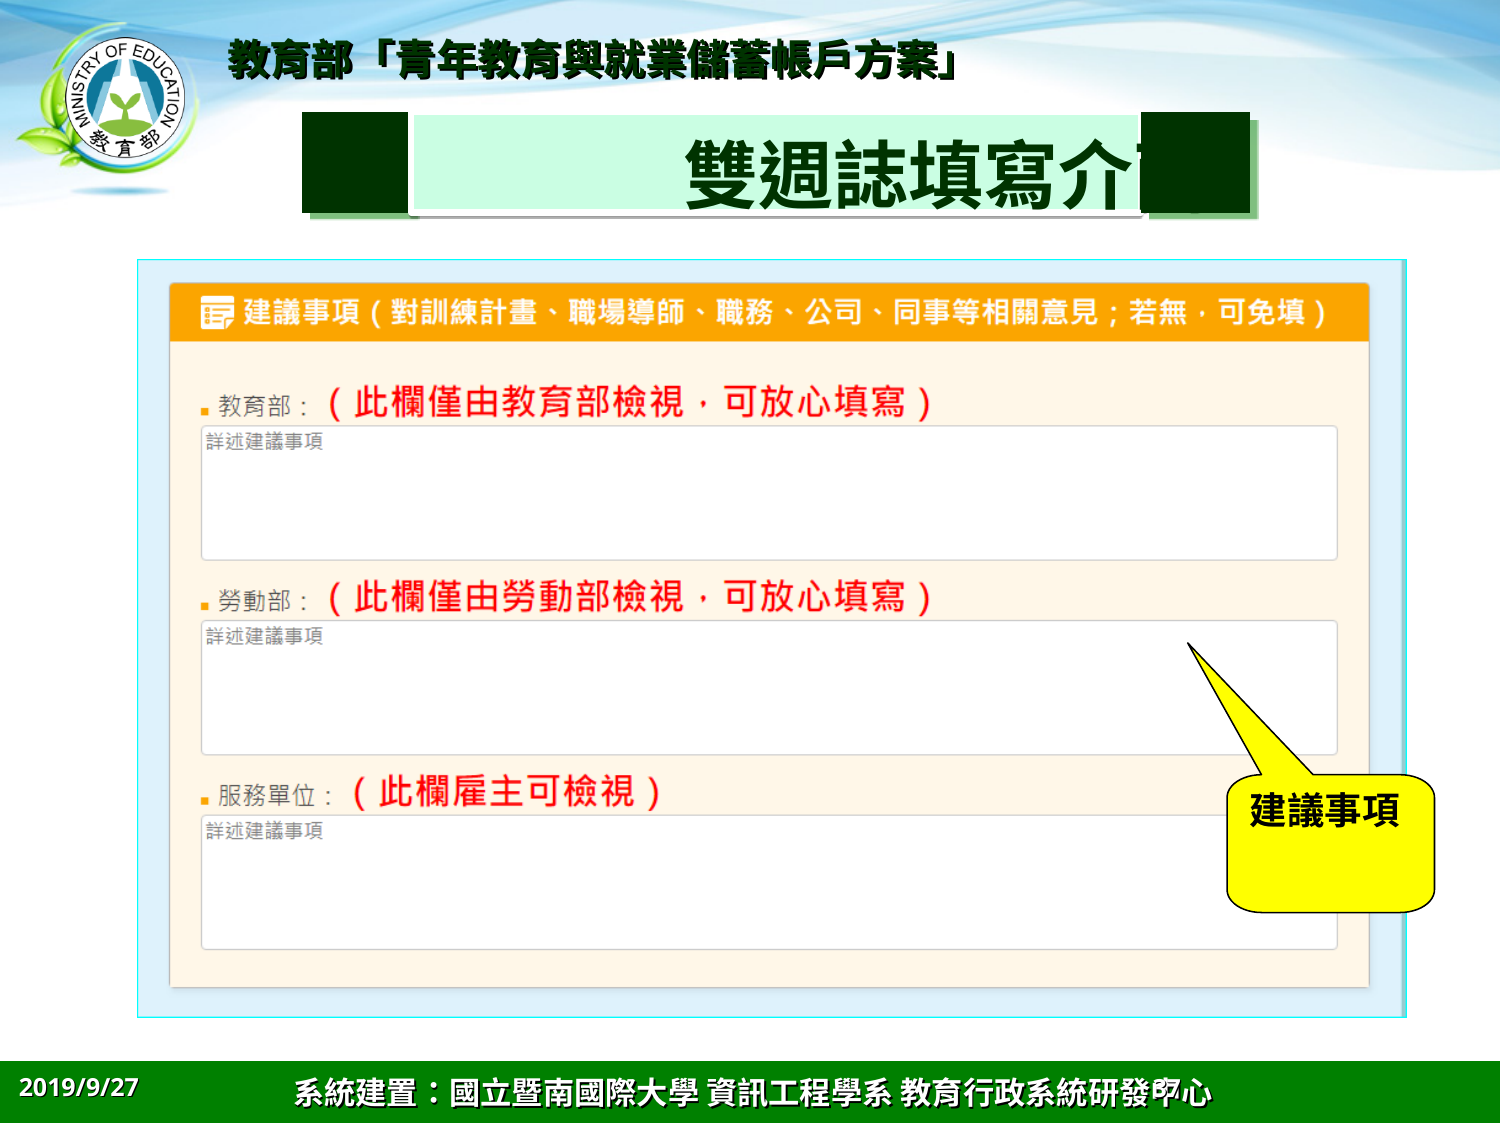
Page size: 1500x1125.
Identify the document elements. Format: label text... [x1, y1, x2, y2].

text_box 37 [1137, 1064, 1488, 1125]
text_box 建議事項 [1187, 642, 1435, 913]
picture [137, 260, 1407, 1018]
text_box [302, 112, 411, 213]
text_box 2019/9/27 [3, 1063, 354, 1117]
text_box [1141, 112, 1250, 213]
text_box 雙週誌填寫介面 [411, 112, 1141, 213]
